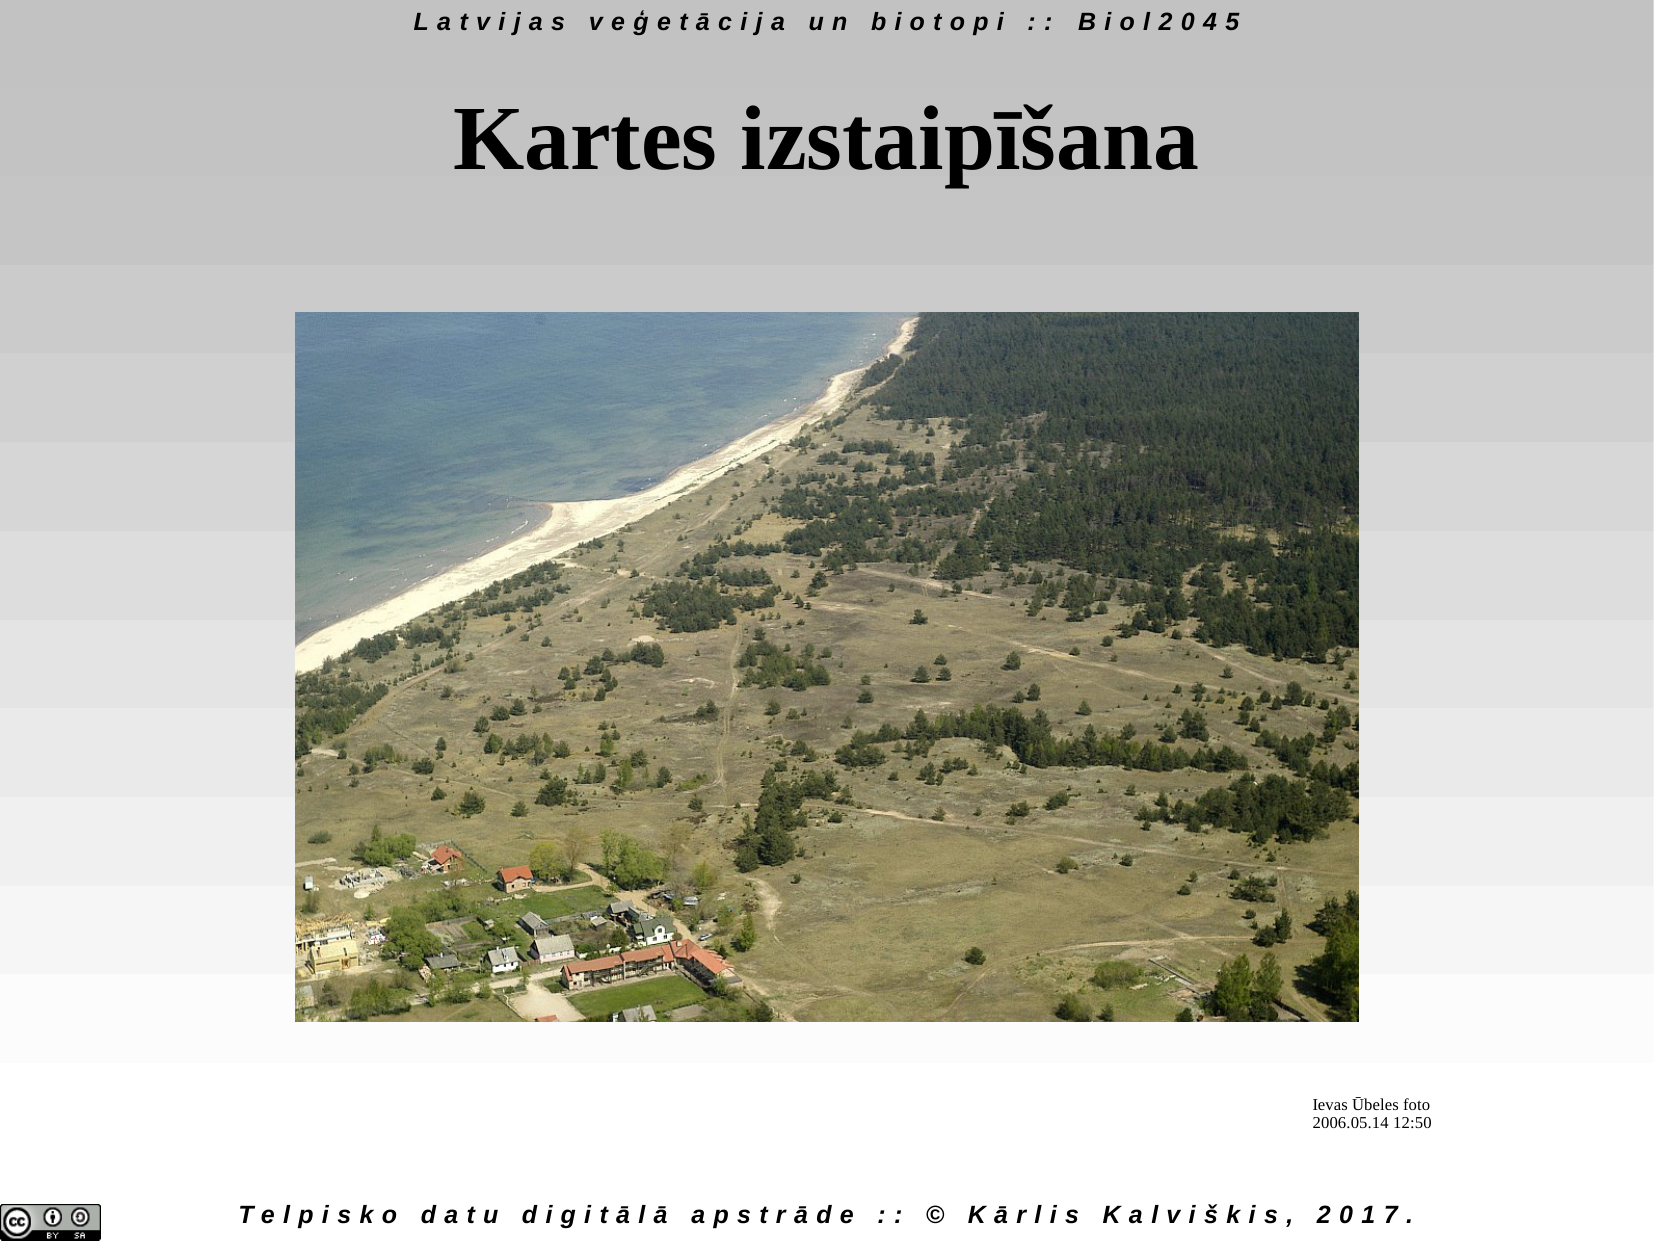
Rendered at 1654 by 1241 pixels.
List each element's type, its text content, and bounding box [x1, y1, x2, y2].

title Kartes izstaipīšana [29, 43, 1625, 234]
picture [0, 0, 1654, 1241]
text_box Ievas Ūbeles foto 2006.05.14 12:50 [1297, 1087, 1447, 1140]
